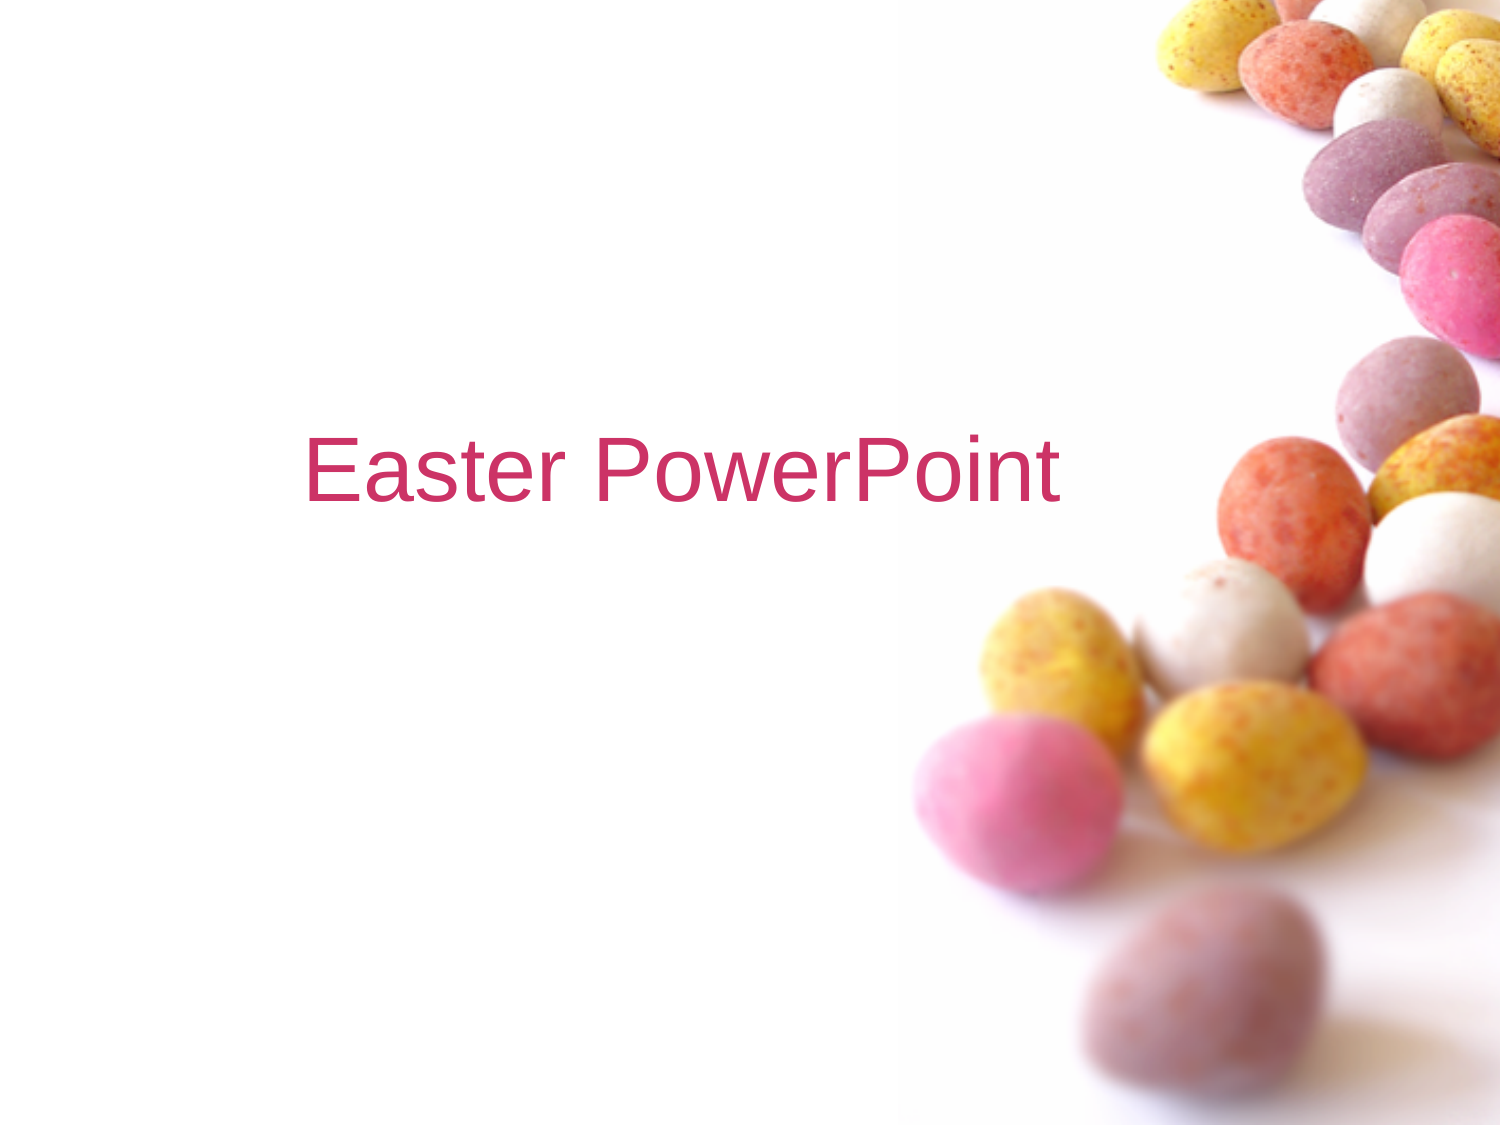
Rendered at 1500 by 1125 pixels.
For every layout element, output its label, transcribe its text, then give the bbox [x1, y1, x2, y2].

title Easter PowerPoint [112, 349, 1253, 591]
picture [898, 0, 1500, 1125]
